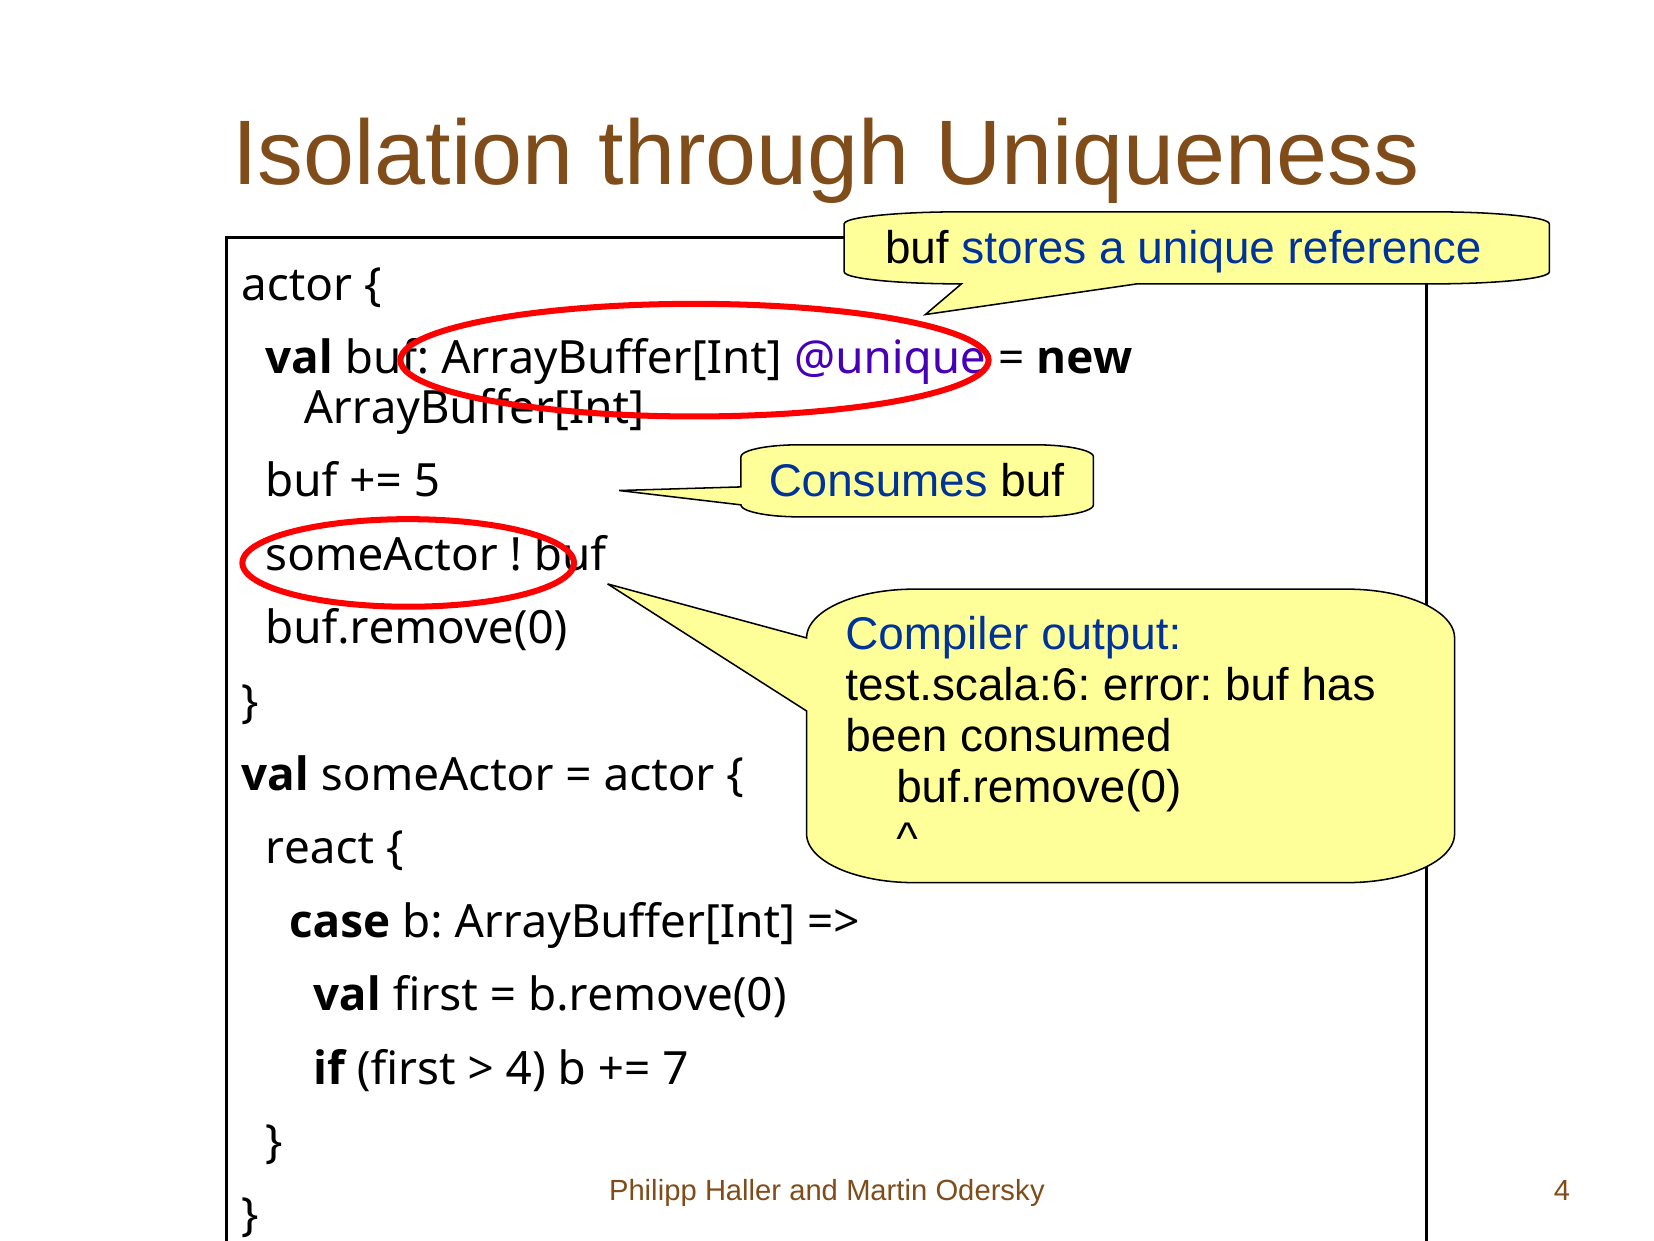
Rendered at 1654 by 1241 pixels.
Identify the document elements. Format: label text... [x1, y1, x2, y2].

text_box Consumes buf [619, 444, 1094, 517]
text_box buf stores a unique reference [844, 211, 1550, 315]
title Isolation through Uniqueness [82, 56, 1571, 250]
text_box actor { val buf: ArrayBuffer[Int] @unique = new ArrayBuffer[Int] buf += 5 someActor ! buf buf.remove(0) } val someActor = actor { react { case b: ArrayBuffer[Int] => val first = b.remove(0) if (first > 4) b += 7 } } [226, 237, 1427, 1241]
text_box Compiler output: test.scala:6: error: buf has been consumed buf.remove(0) ^ [607, 583, 1455, 883]
